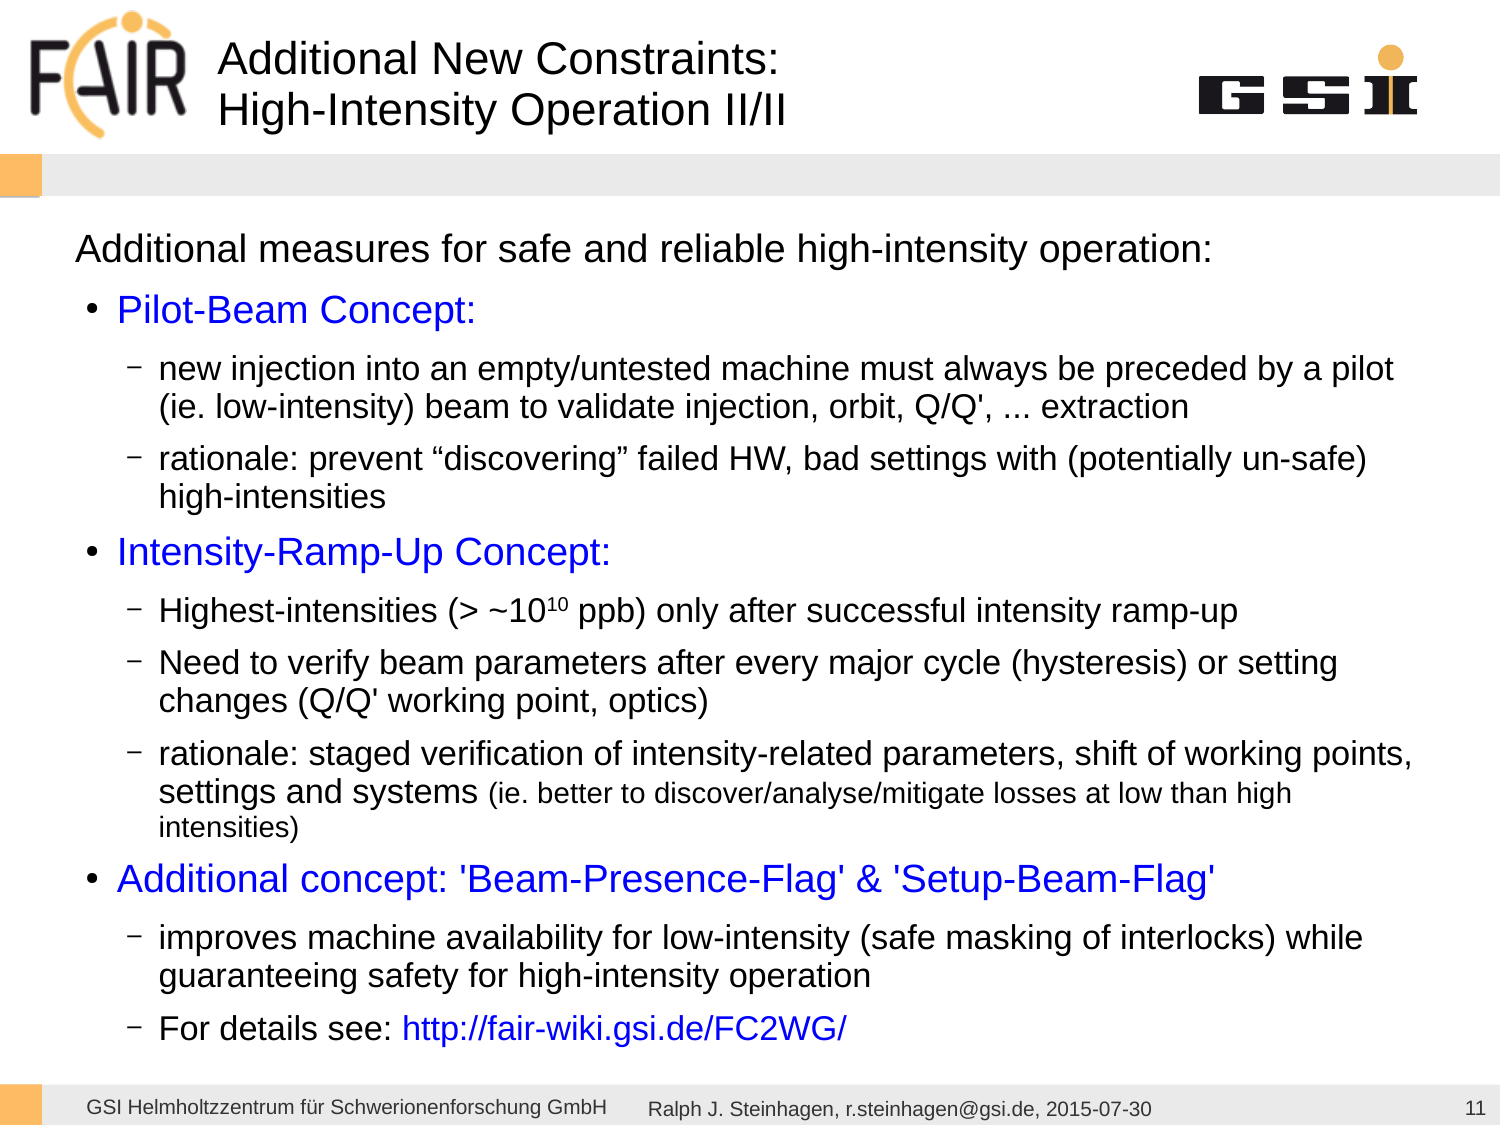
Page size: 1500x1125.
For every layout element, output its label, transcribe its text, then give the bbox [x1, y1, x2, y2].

picture [1197, 42, 1419, 117]
title Additional New Constraints: High-Intensity Operation II/II [217, 20, 1109, 147]
list Additional measures for safe and reliable high-intensity operation: Pilot-Beam Concept: new injection into an empty/untested machine must always be preceded by a pilot (ie. low-intensity) beam to validate injection, orbit, Q/Q', ... extraction rationale: prevent “discovering” failed HW, bad settings with (potentially un-safe) high-intensities Intensity-Ramp-Up Concept: Highest-intensities (> ~1010 ppb) only after successful intensity ramp-up Need to verify beam parameters after every major cycle (hysteresis) or setting changes (Q/Q' working point, optics) rationale: staged verification of intensity-related parameters, shift of working points, settings and systems (ie. better to discover/analyse/mitigate losses at low than high intensities) Additional concept: 'Beam-Presence-Flag' & 'Setup-Beam-Flag' improves machine availability for low-intensity (safe masking of interlocks) while guaranteeing safety for high-intensity operation For details see: http://fair-wiki.gsi.de/FC2WG/ [75, 226, 1425, 1050]
picture [30, 9, 187, 141]
